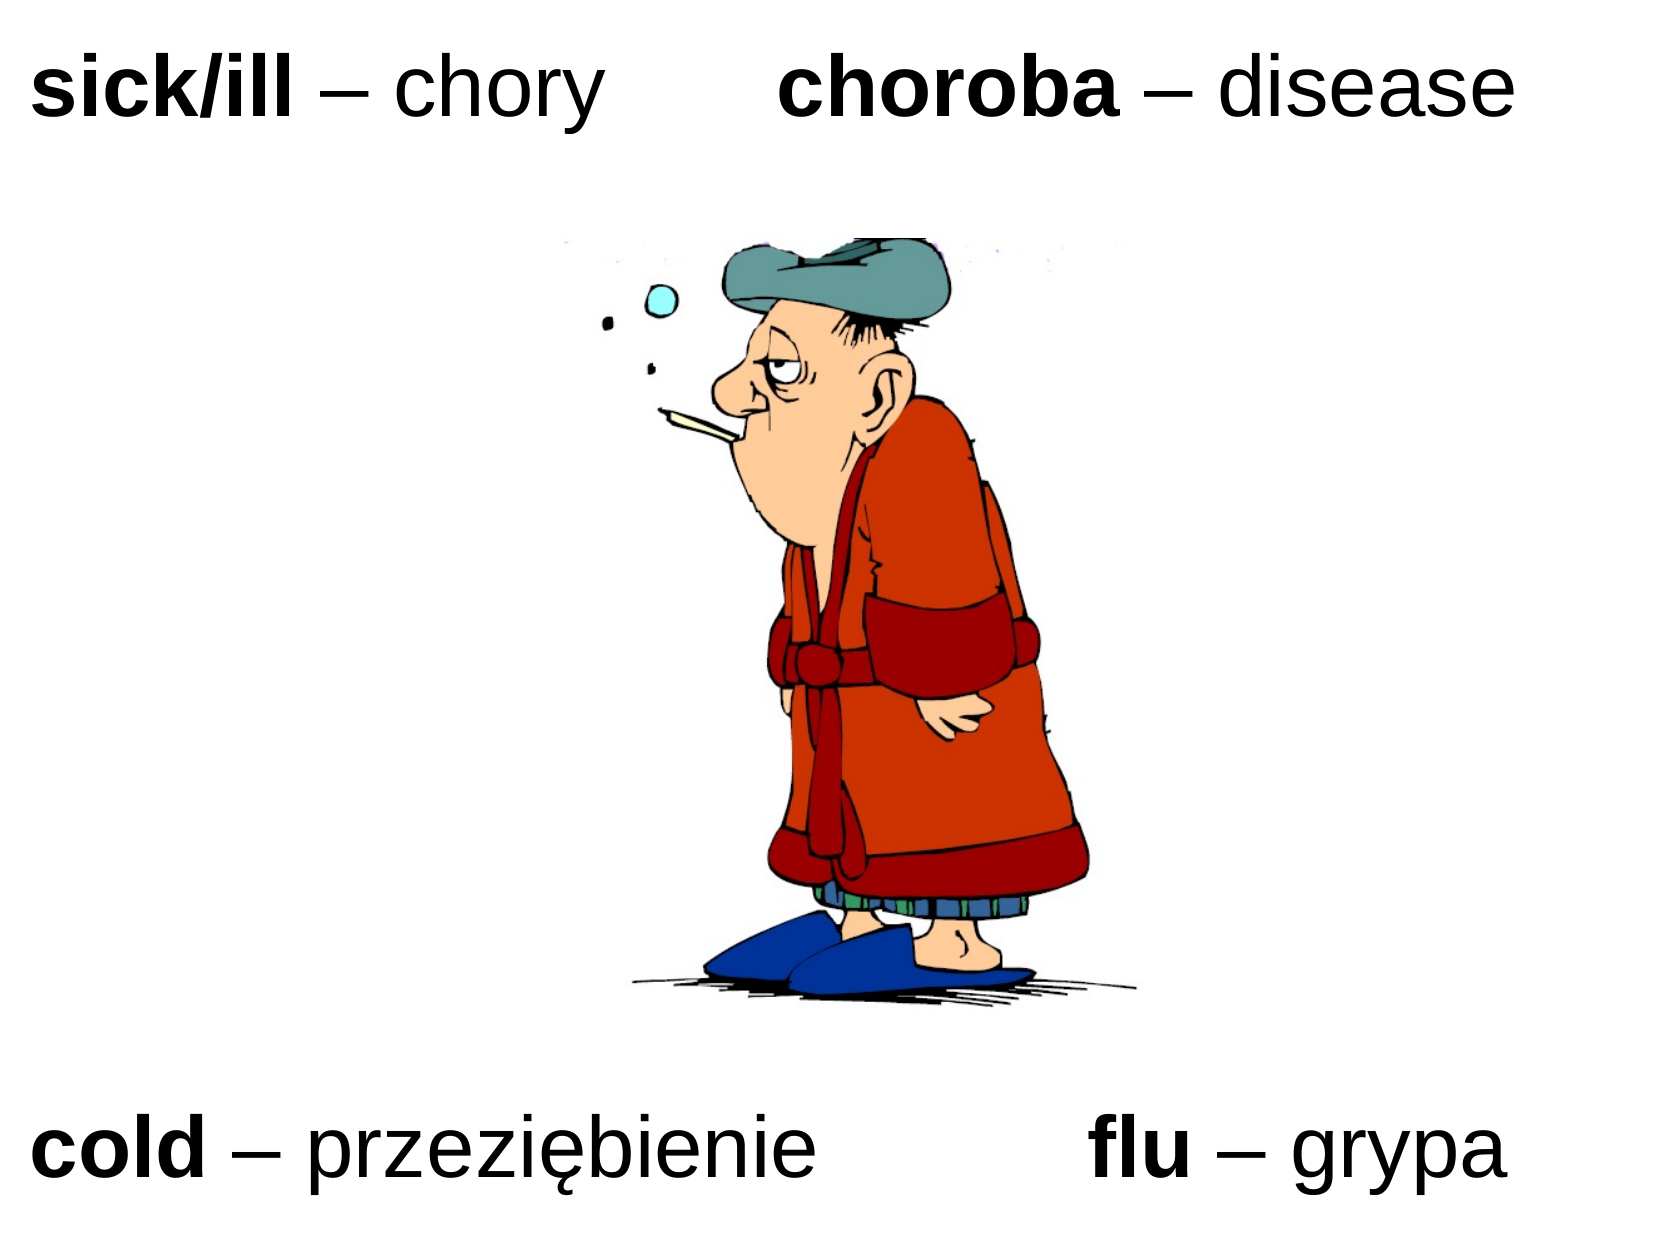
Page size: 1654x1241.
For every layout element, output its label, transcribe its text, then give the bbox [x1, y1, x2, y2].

list sick/ill – chory choroba – disease cold – przeziębienie flu – grypa [29, 29, 1601, 1198]
picture [523, 238, 1144, 1012]
